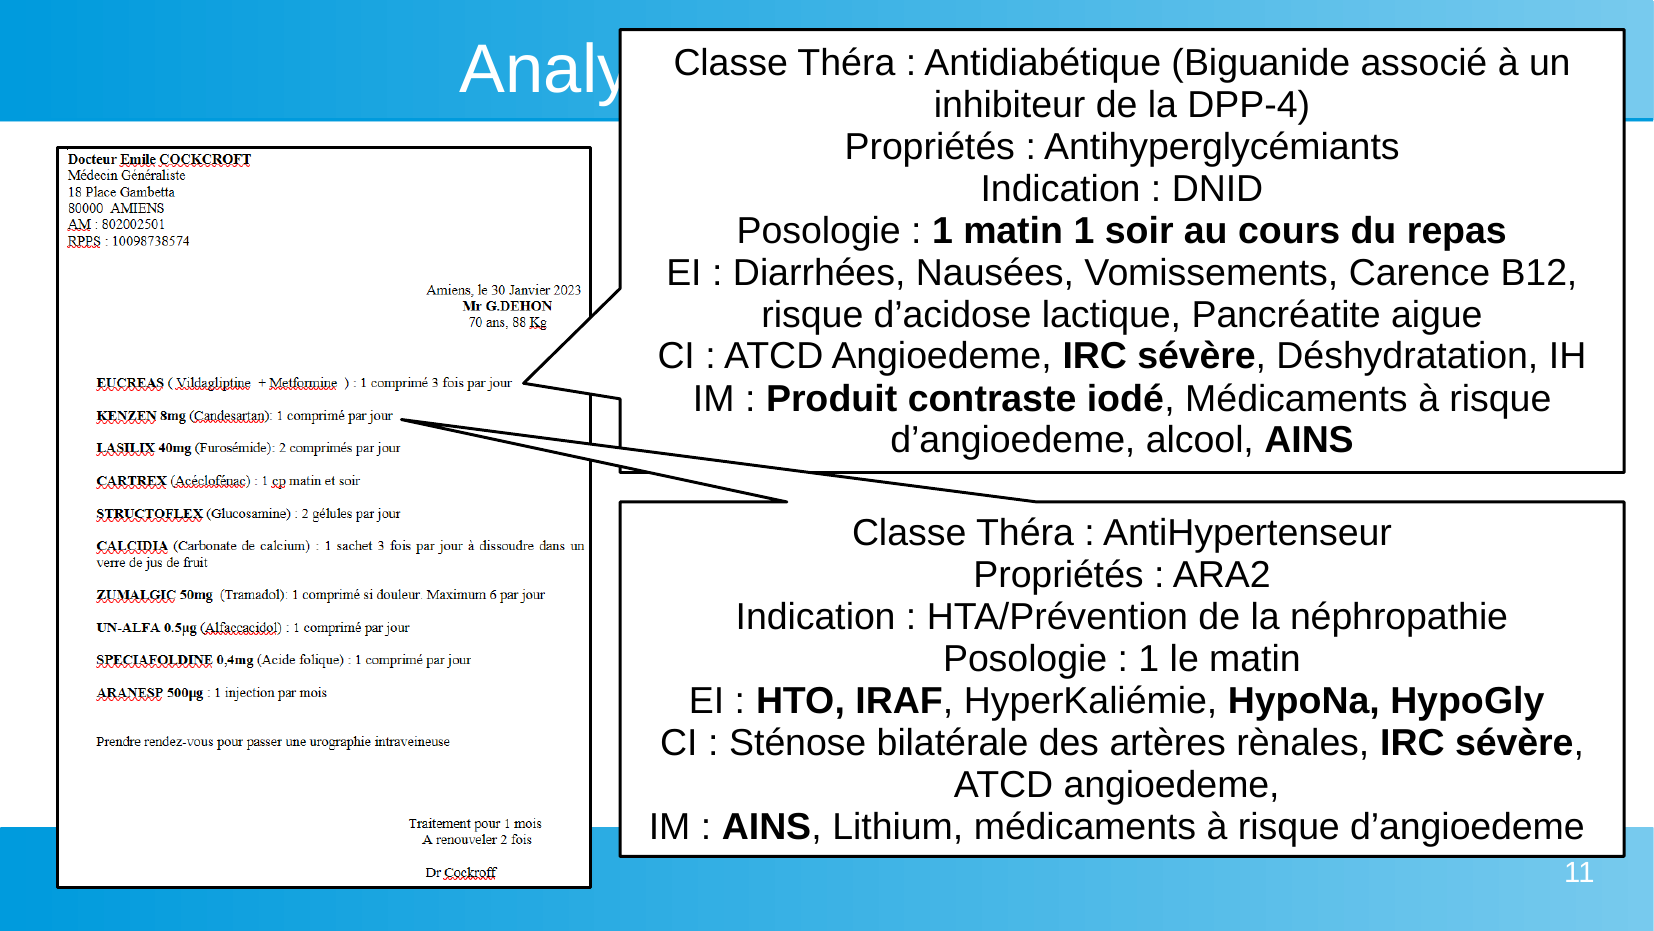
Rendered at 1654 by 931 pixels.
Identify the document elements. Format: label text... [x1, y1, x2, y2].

text_box Classe Théra : AntiHypertenseur Propriétés : ARA2 Indication : HTA/Prévention de la néphropathie Posologie : 1 le matin EI : HTO, IRAF, HyperKaliémie, HypoNa, HypoGly CI : Sténose bilatérale des artères rènales, IRC sévère, ATCD angioedeme, IM : AINS, Lithium, médicaments à risque d’angioedeme [401, 419, 1625, 857]
title Analyse des traitements [59, 29, 620, 108]
text_box Classe Théra : Antidiabétique (Biguanide associé à un inhibiteur de la DPP-4) Propriétés : Antihyperglycémiants Indication : DNID Posologie : 1 matin 1 soir au cours du repas EI : Diarrhées, Nausées, Vomissements, Carence B12, risque d’acidose lactique, Pancréatite aigue CI : ATCD Angioedeme, IRC sévère, Déshydratation, IH IM : Produit contraste iodé, Médicaments à risque d’angioedeme, alcool, AINS [523, 29, 1625, 473]
picture [59, 148, 589, 886]
